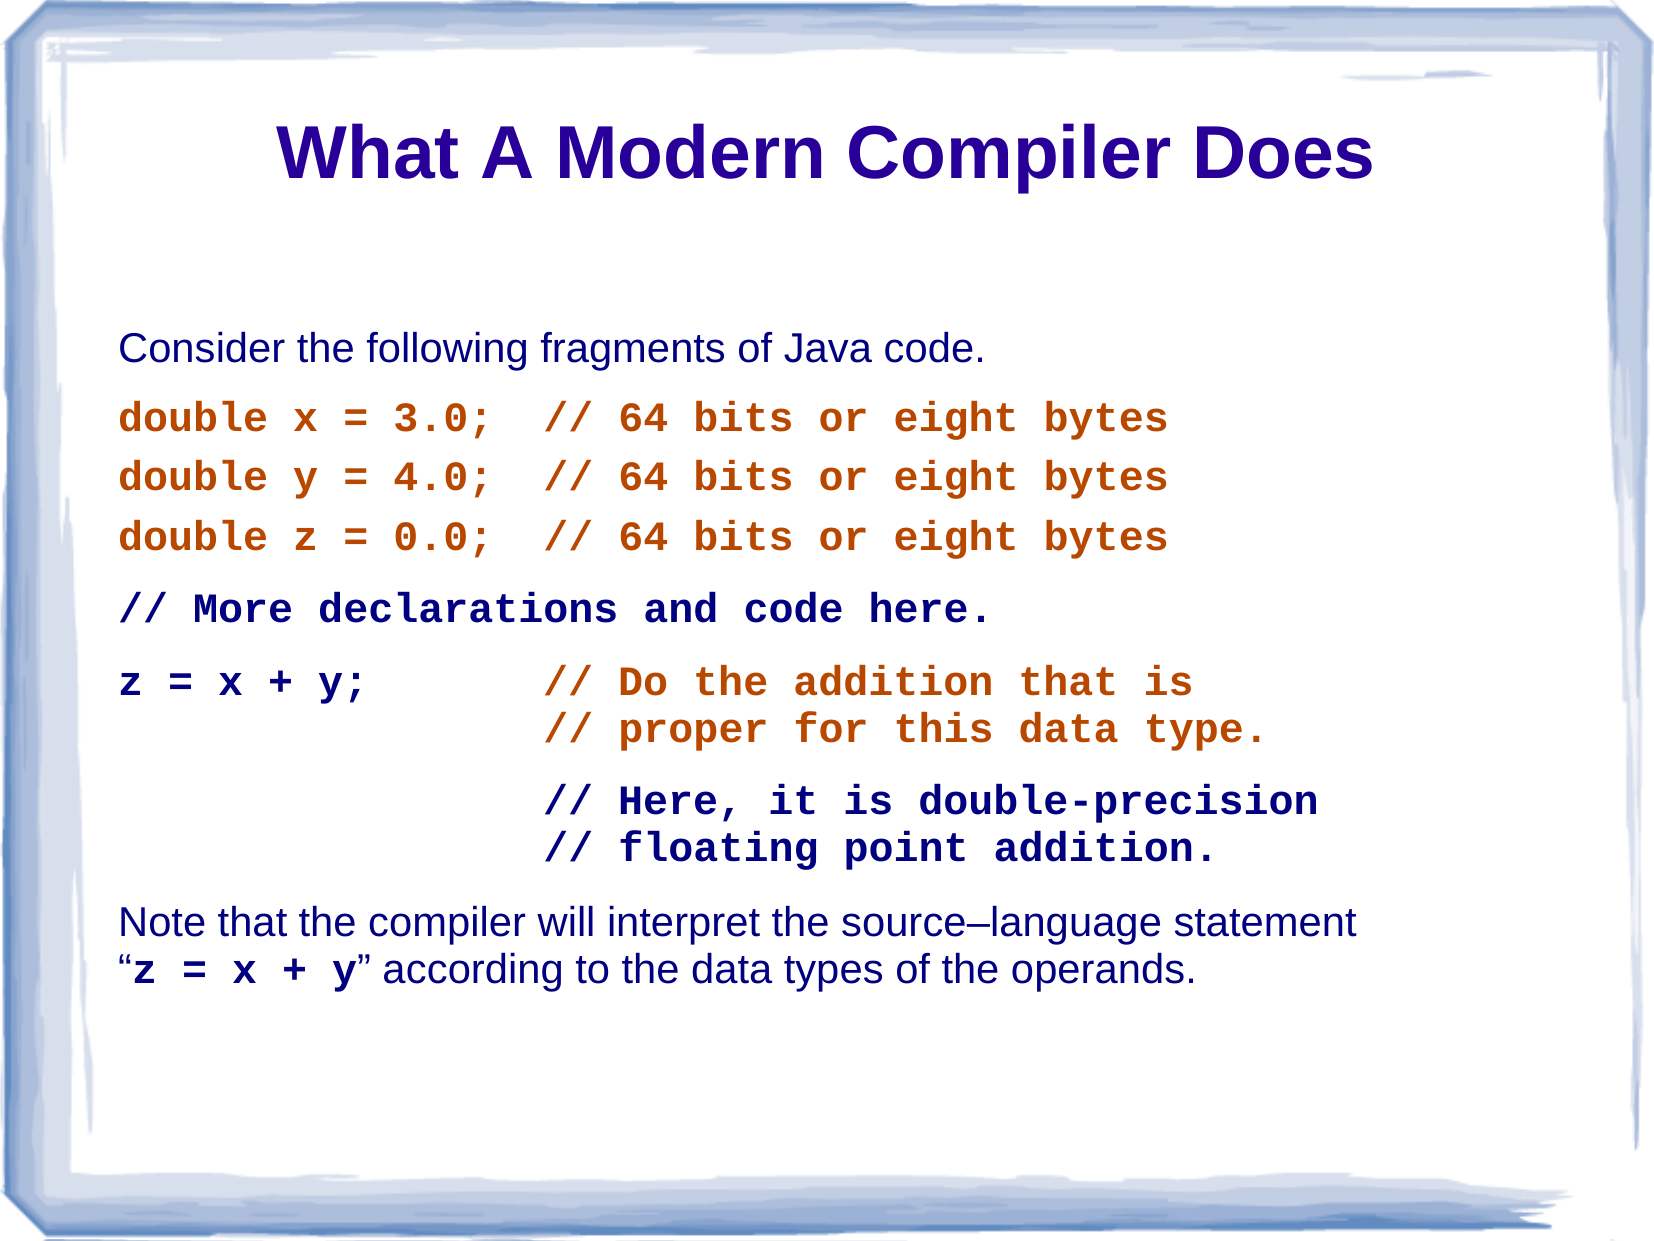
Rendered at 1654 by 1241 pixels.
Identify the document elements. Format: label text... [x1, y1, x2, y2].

picture [0, 0, 1654, 1241]
title What A Modern Compiler Does [82, 56, 1571, 250]
list Consider the following fragments of Java code. double x = 3.0; // 64 bits or eight bytes double y = 4.0; // 64 bits or eight bytes double z = 0.0; // 64 bits or eight bytes // More declarations and code here. z = x + y; // Do the addition that is // proper for this data type. // Here, it is double-precision // floating point addition. Note that the compiler will interpret the source–language statement “z = x + y” according to the data types of the operands. [118, 324, 1571, 1001]
